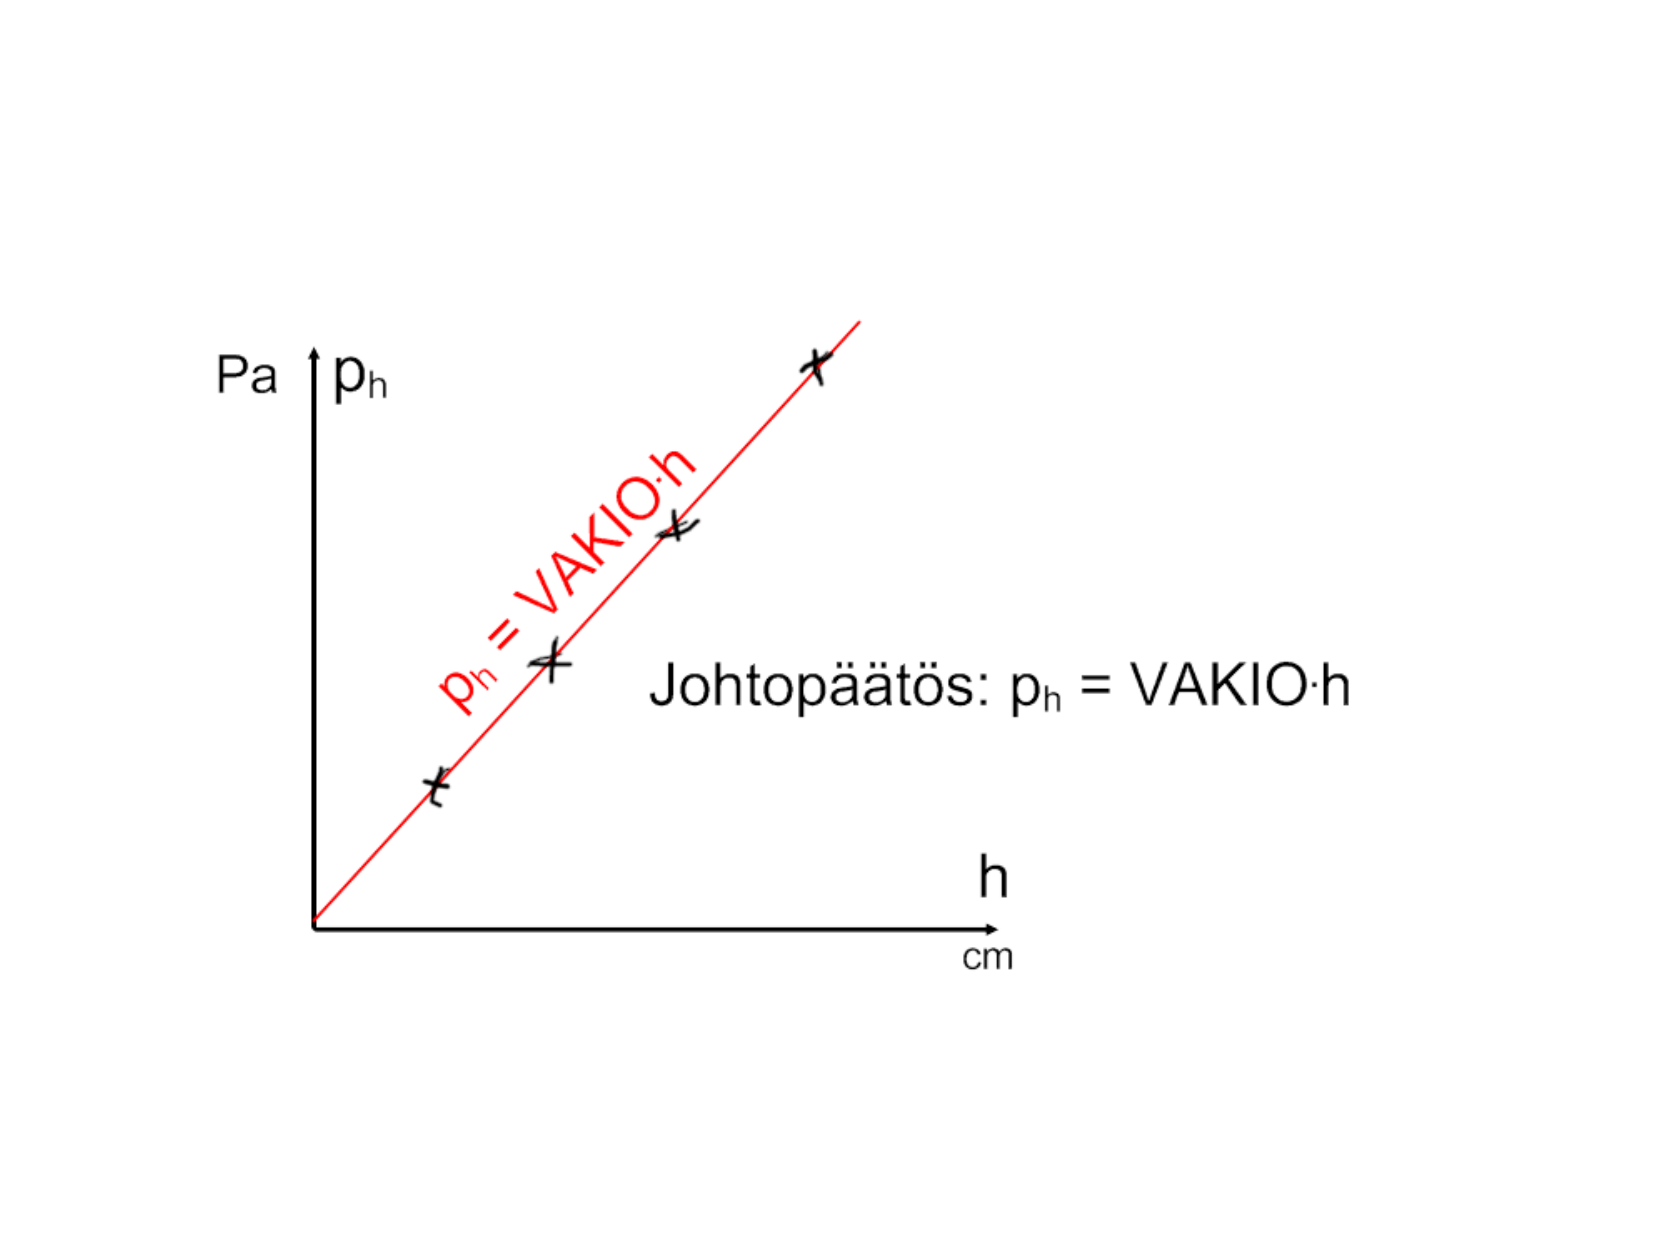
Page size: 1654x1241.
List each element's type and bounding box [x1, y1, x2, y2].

picture [165, 253, 1439, 1028]
